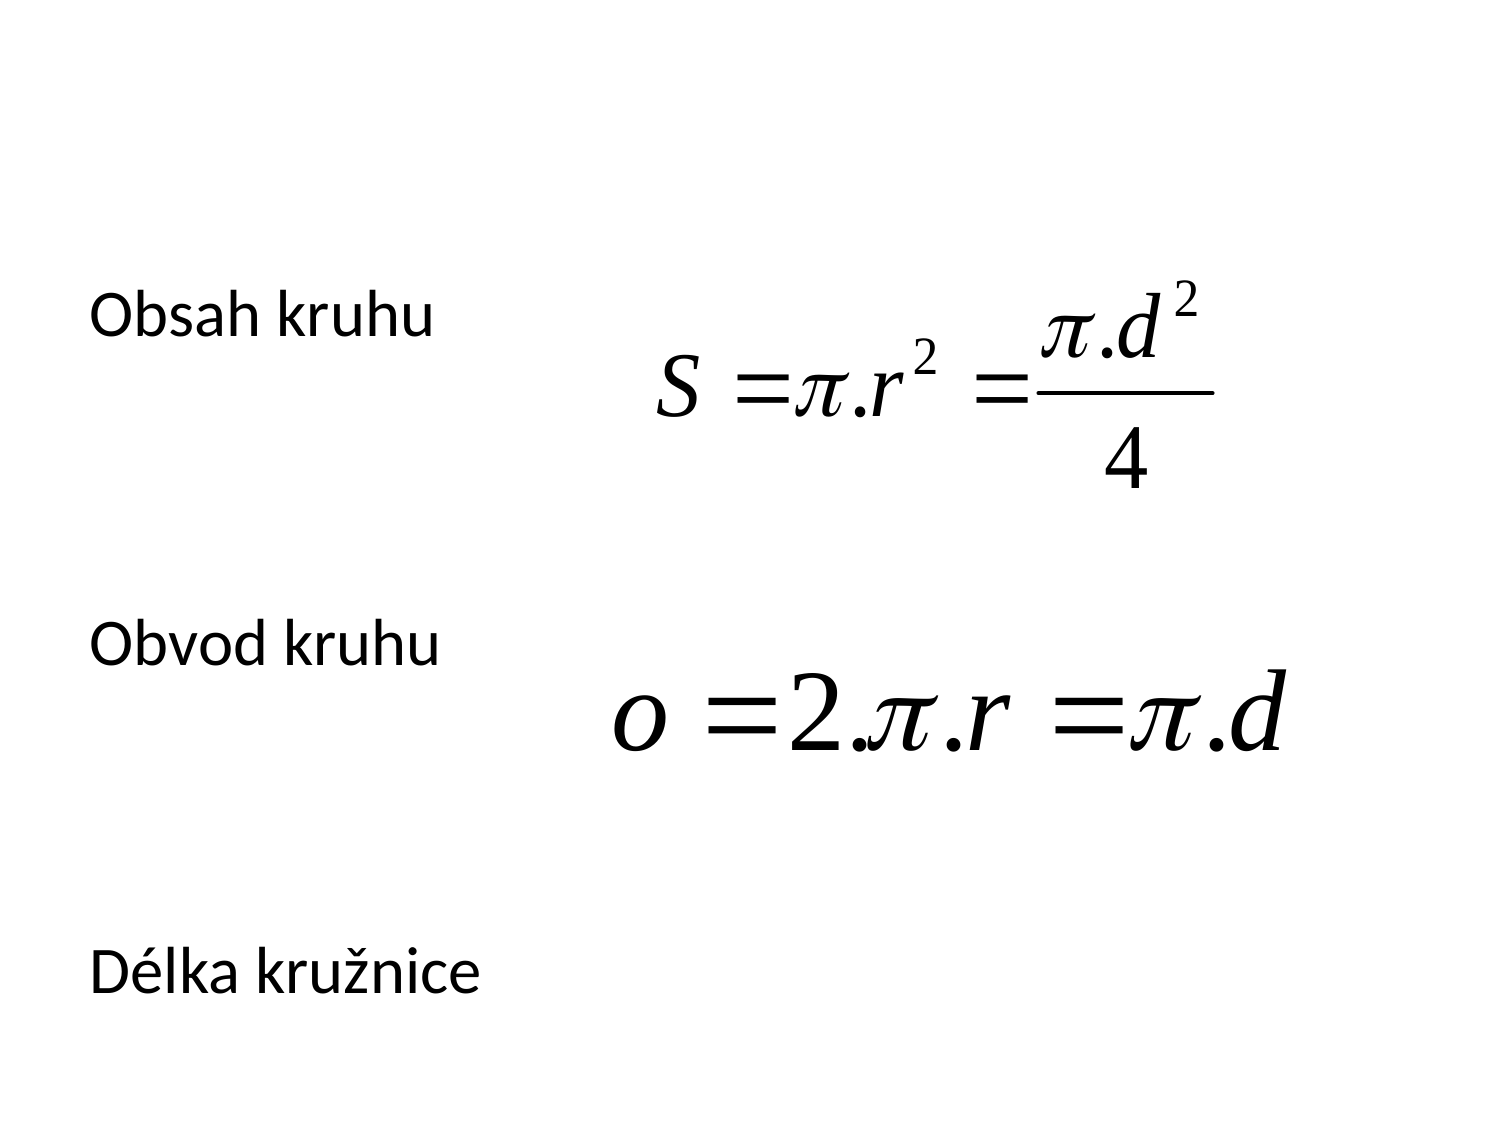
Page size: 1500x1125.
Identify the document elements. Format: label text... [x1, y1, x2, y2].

list Obsah kruhu Obvod kruhu Délka kružnice [75, 262, 1425, 1005]
picture [249, 229, 1321, 896]
